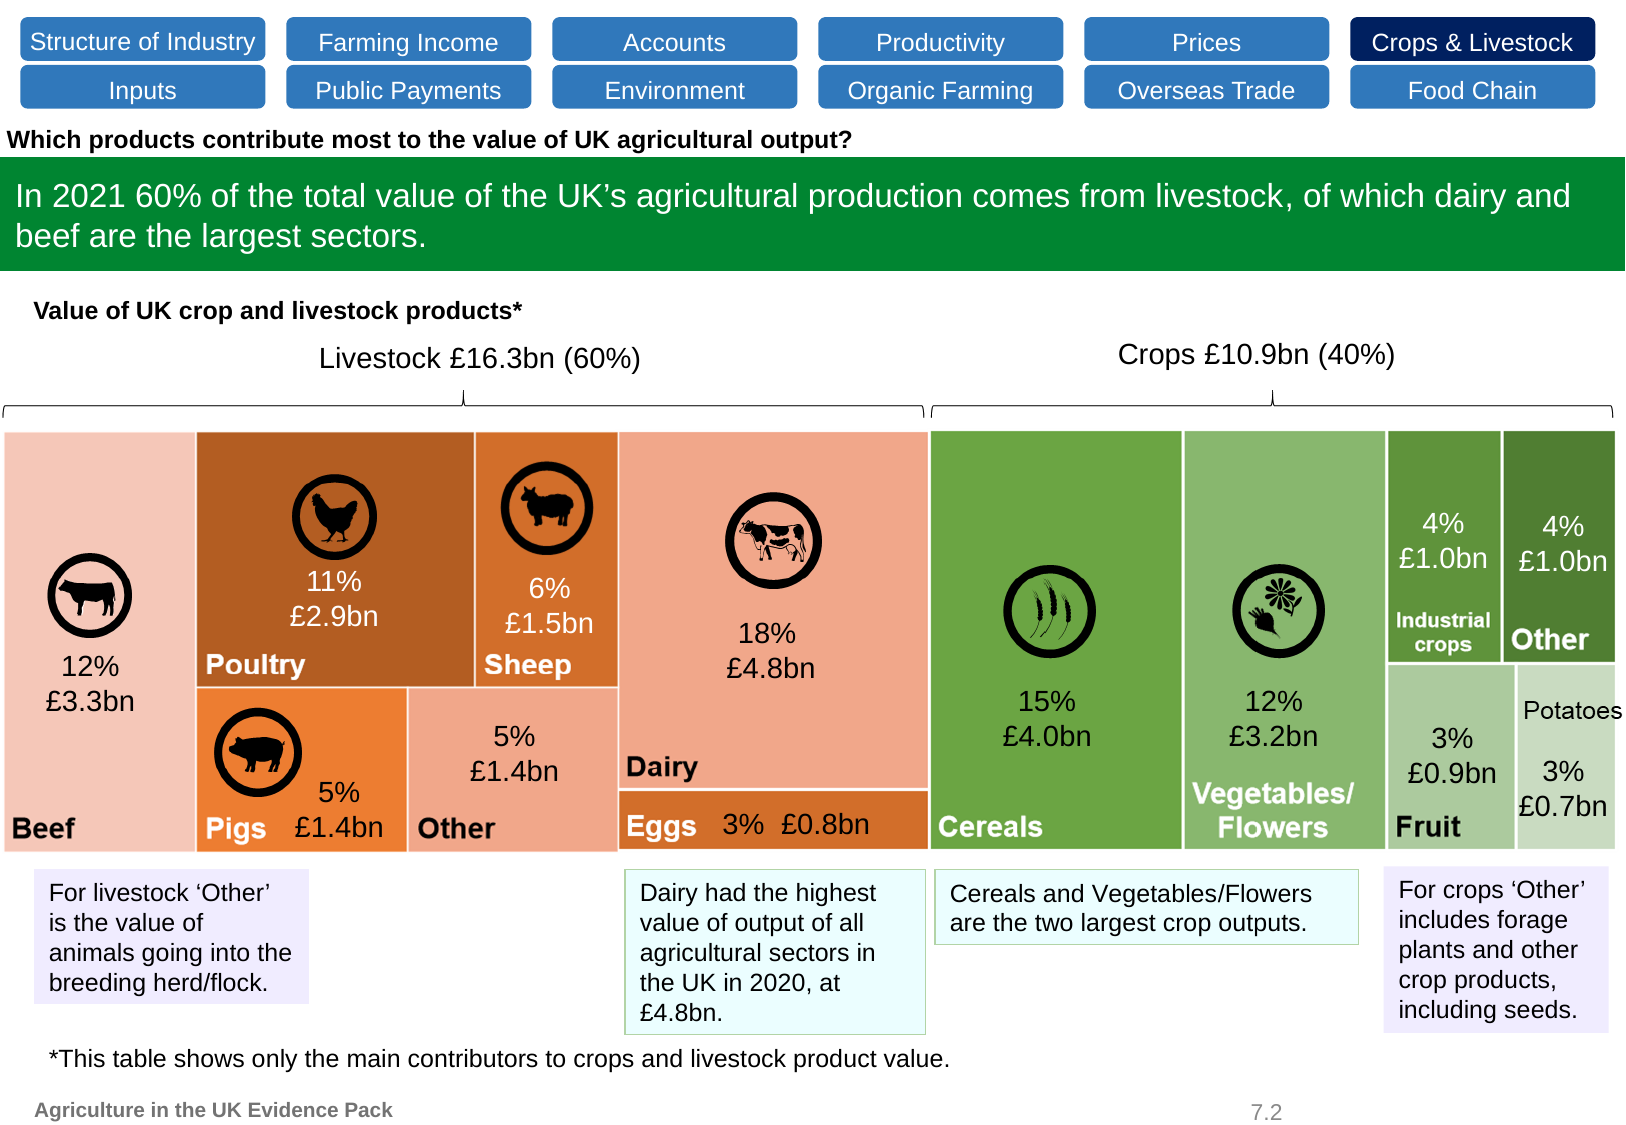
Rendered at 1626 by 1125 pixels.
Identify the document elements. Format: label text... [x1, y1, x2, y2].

text_box Structure of Industry [20, 17, 266, 61]
text_box Crops £10.9bn (40%) [1102, 327, 1436, 379]
text_box Environment [552, 64, 798, 109]
text_box Food Chain [1350, 64, 1596, 109]
text_box 7.2 [1235, 1081, 1602, 1125]
text_box 3% £0.8bn [700, 798, 893, 848]
text_box 4% £1.0bn [1457, 500, 1625, 585]
text_box 12% £3.2bn [1184, 674, 1364, 759]
text_box 5% £1.4bn [265, 766, 414, 851]
text_box Which products contribute most to the value of UK agricultural output? [0, 115, 880, 157]
text_box Value of UK crop and livestock products* [18, 286, 550, 333]
text_box In 2021 60% of the total value of the UK’s agricultural production comes from livestock, of which dairy and beef are the largest sectors. [0, 157, 1625, 271]
text_box For livestock ‘Other’ is the value of animals going into the breeding herd/flock. [34, 869, 309, 1004]
picture [0, 389, 1625, 864]
text_box Inputs [20, 64, 266, 109]
text_box Farming Income [286, 17, 532, 61]
text_box Overseas Trade [1084, 64, 1330, 109]
text_box Public Payments [286, 64, 532, 109]
text_box 18% £4.8bn [671, 607, 871, 692]
text_box 11% £2.9bn [263, 555, 406, 640]
text_box Organic Farming [818, 64, 1064, 109]
text_box *This table shows only the main contributors to crops and livestock product value. [34, 1035, 1007, 1080]
text_box Dairy had the highest value of output of all agricultural sectors in the UK in 2020, at £4.8bn. [625, 869, 925, 1034]
text_box 12% £3.3bn [0, 640, 213, 725]
text_box 5% £1.4bn [432, 710, 597, 795]
text_box Prices [1084, 17, 1330, 61]
text_box Crops & Livestock [1350, 17, 1596, 61]
text_box 15% £4.0bn [983, 674, 1111, 759]
text_box Productivity [818, 17, 1064, 61]
text_box Cereals and Vegetables/Flowers are the two largest crop outputs. [935, 870, 1359, 945]
text_box 3% £0.9bn [1388, 712, 1517, 797]
text_box Accounts [552, 17, 798, 61]
text_box 3% £0.7bn [1497, 745, 1625, 830]
text_box 6% £1.5bn [459, 562, 641, 647]
text_box 4% £1.0bn [1344, 497, 1544, 582]
text_box Agriculture in the UK Evidence Pack [34, 1097, 393, 1122]
text_box For crops ‘Other’ includes forage plants and other crop products, including seeds. [1383, 866, 1609, 1033]
text_box Livestock £16.3bn (60%) [303, 331, 672, 382]
